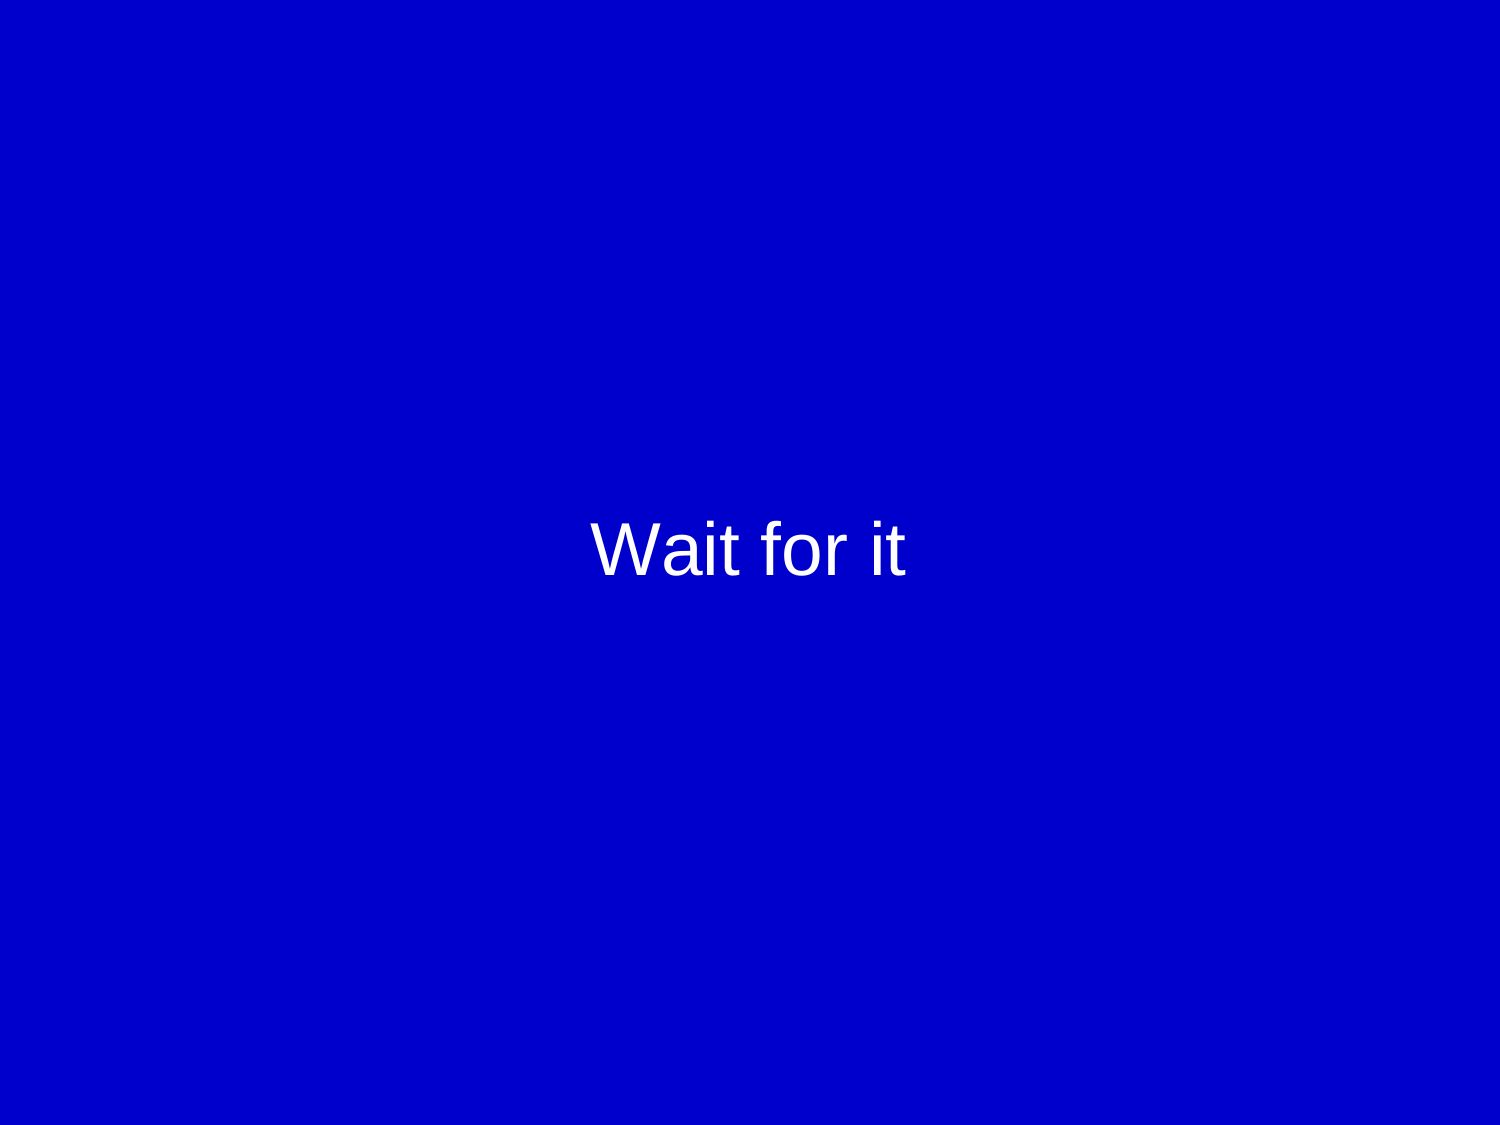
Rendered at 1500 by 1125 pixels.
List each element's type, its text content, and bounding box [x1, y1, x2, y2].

title Wait for it [23, 344, 1464, 804]
